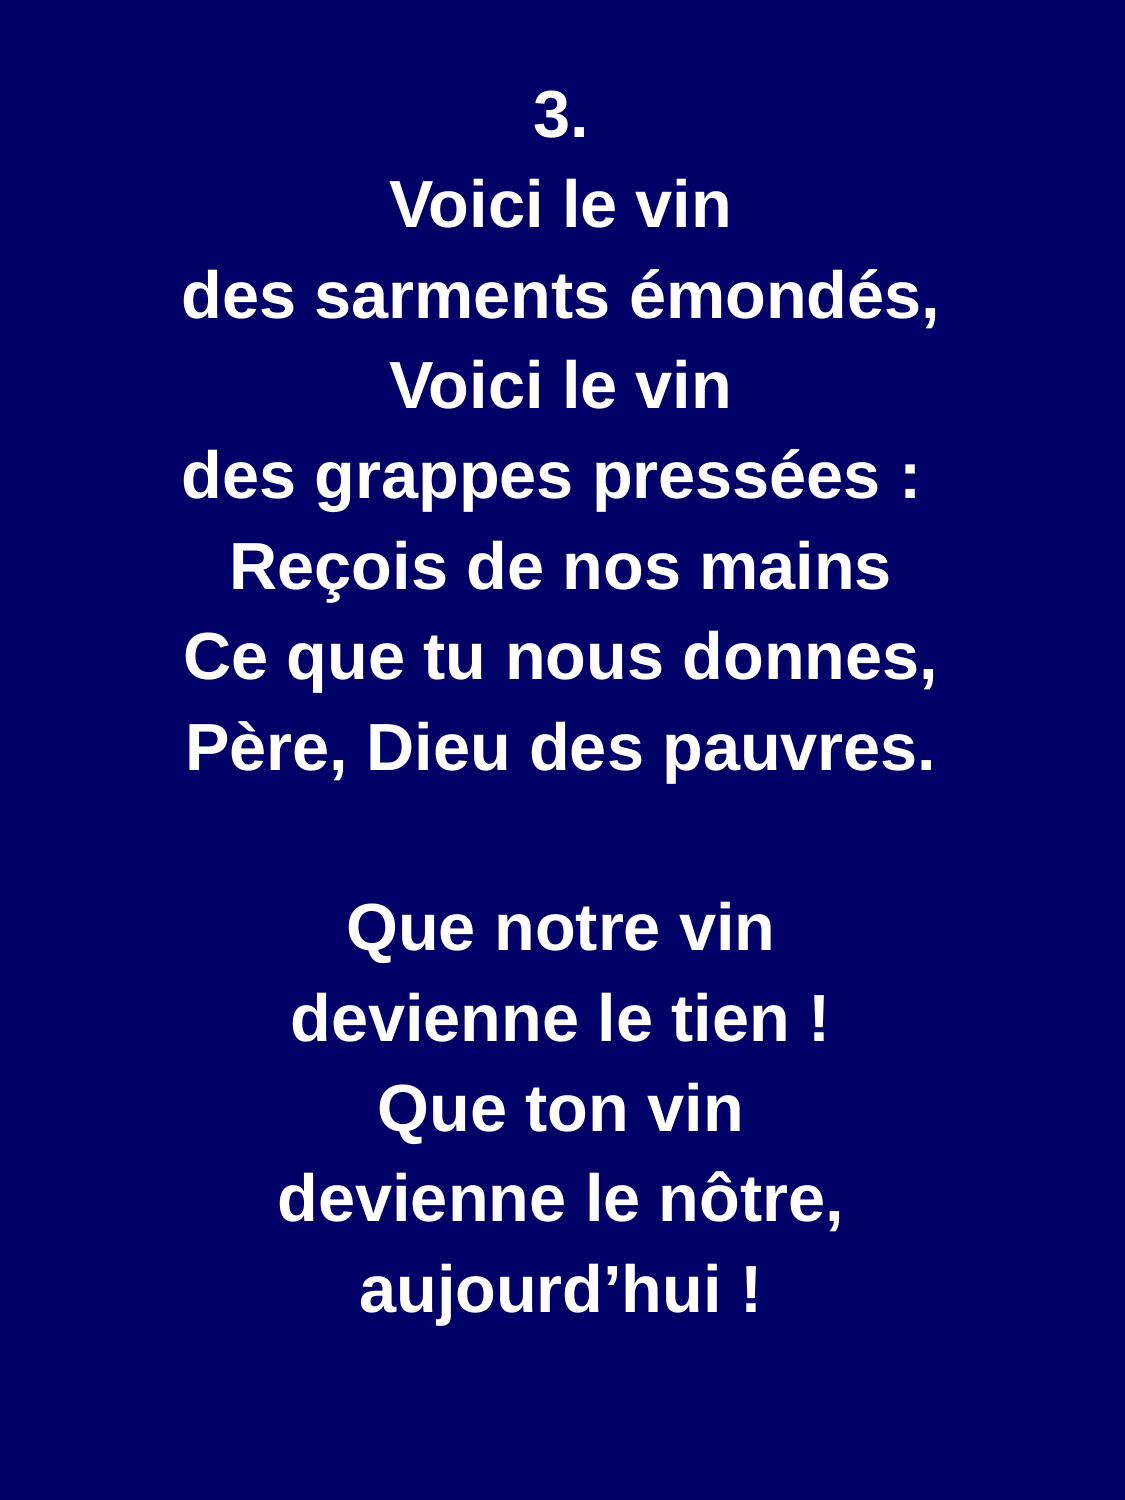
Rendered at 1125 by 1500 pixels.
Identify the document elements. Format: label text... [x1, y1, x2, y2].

text_box 3. Voici le vin des sarments émondés, Voici le vin des grappes pressées : Reçois de nos mains Ce que tu nous donnes, Père, Dieu des pauvres. Que notre vin devienne le tien ! Que ton vin devienne le nôtre, aujourd’hui ! [126, 70, 997, 1327]
